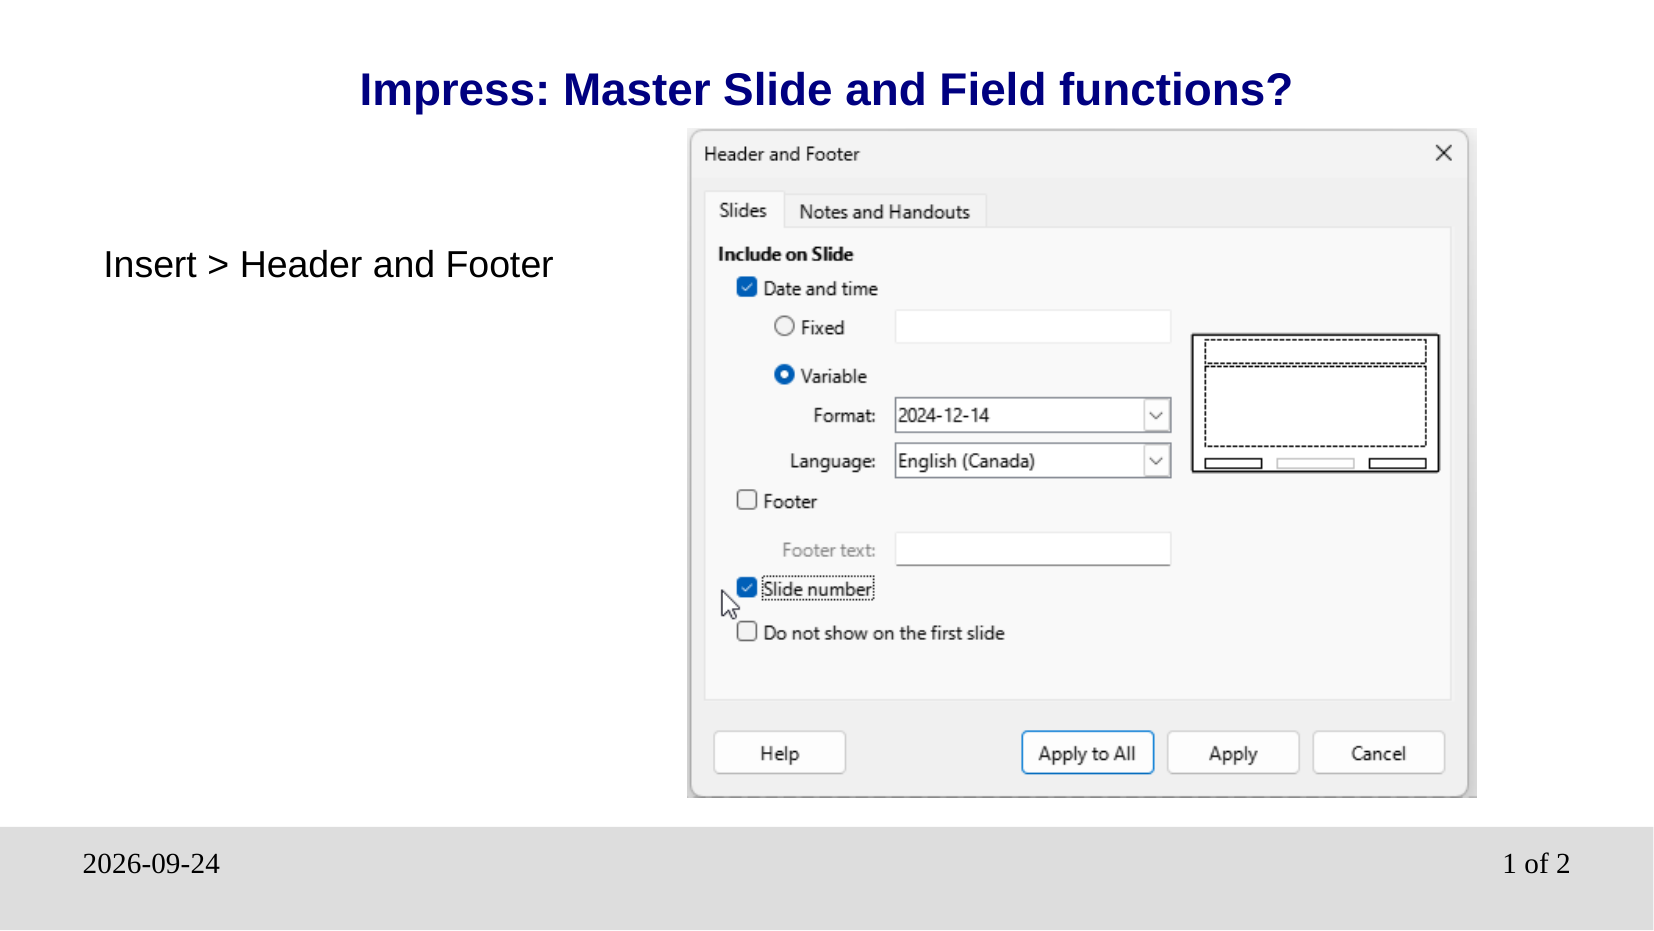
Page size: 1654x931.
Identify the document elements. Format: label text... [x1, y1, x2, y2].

title Impress: Master Slide and Field functions? [82, 37, 1571, 193]
picture [687, 128, 1477, 798]
text_box Insert > Header and Footer [88, 236, 570, 294]
